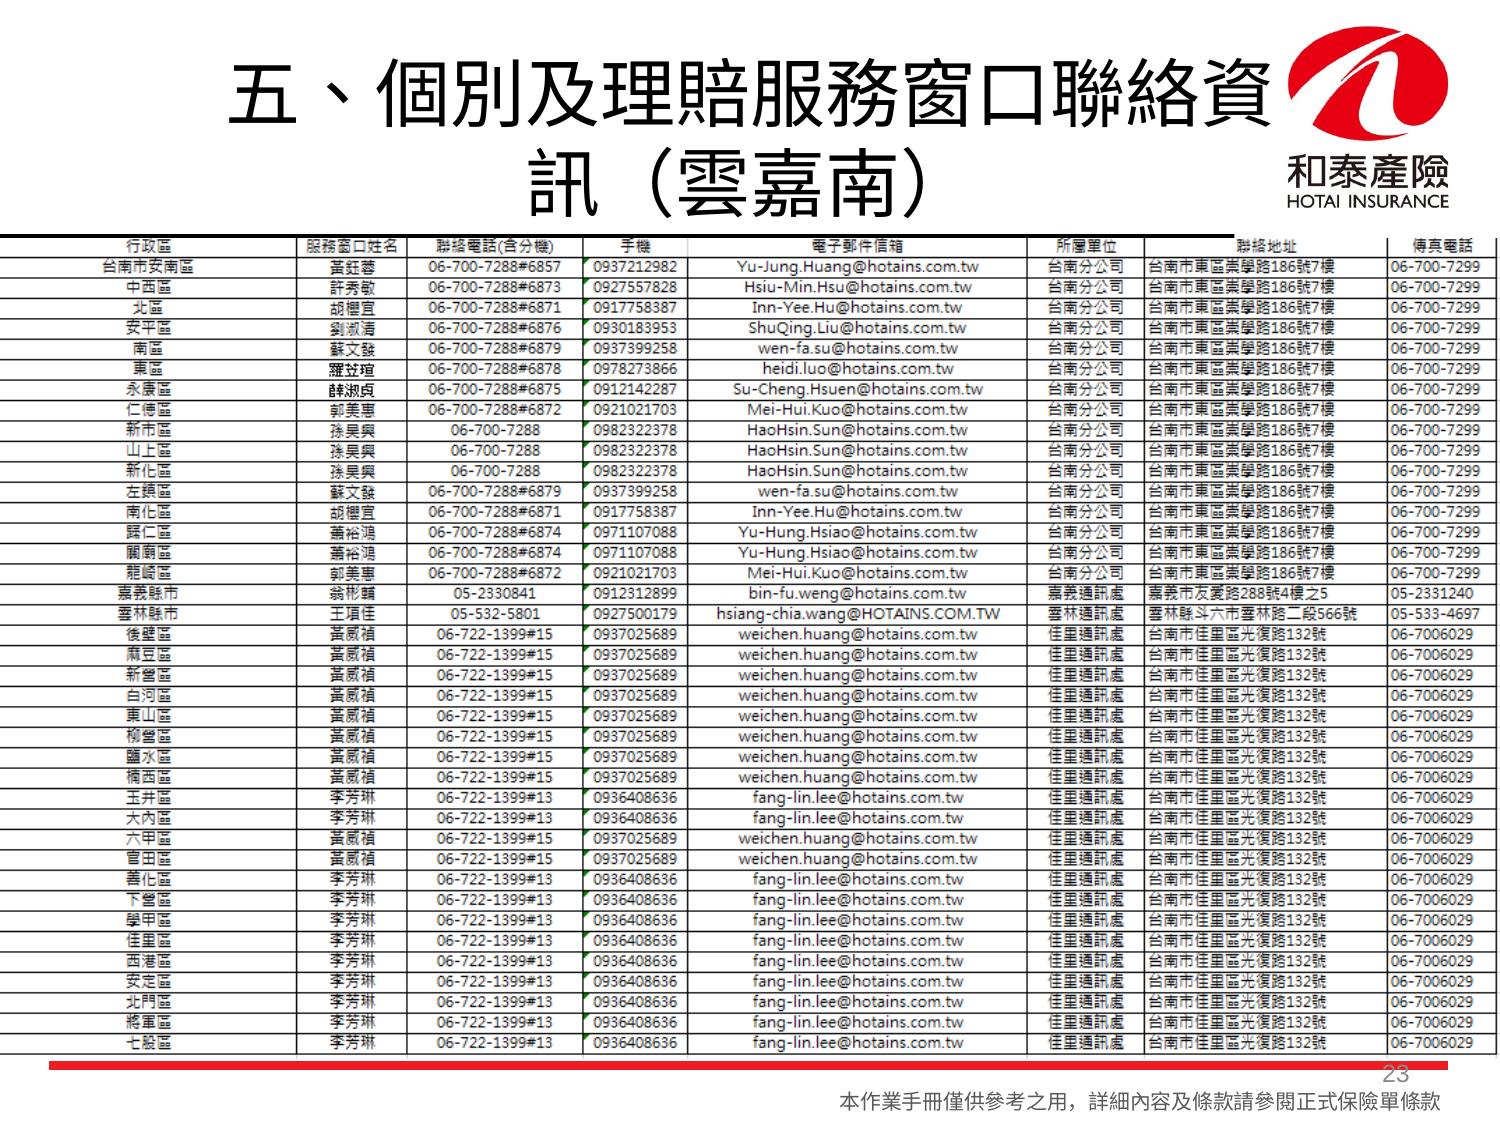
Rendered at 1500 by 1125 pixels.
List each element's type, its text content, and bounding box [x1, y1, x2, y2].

slide_number <number> [1074, 1060, 1425, 1081]
slide_number [75, 1060, 425, 1103]
text_box 本作業手冊僅供參考之用，詳細內容及條款請參閱正式保險單條款 [501, 1081, 1456, 1122]
picture [0, 238, 1500, 1060]
picture [1256, 5, 1478, 227]
picture [425, 1061, 1074, 1070]
picture [49, 1061, 75, 1070]
picture [1425, 1061, 1448, 1070]
list 五、個別及理賠服務窗口聯絡資訊（雲嘉南） [182, 77, 1318, 195]
